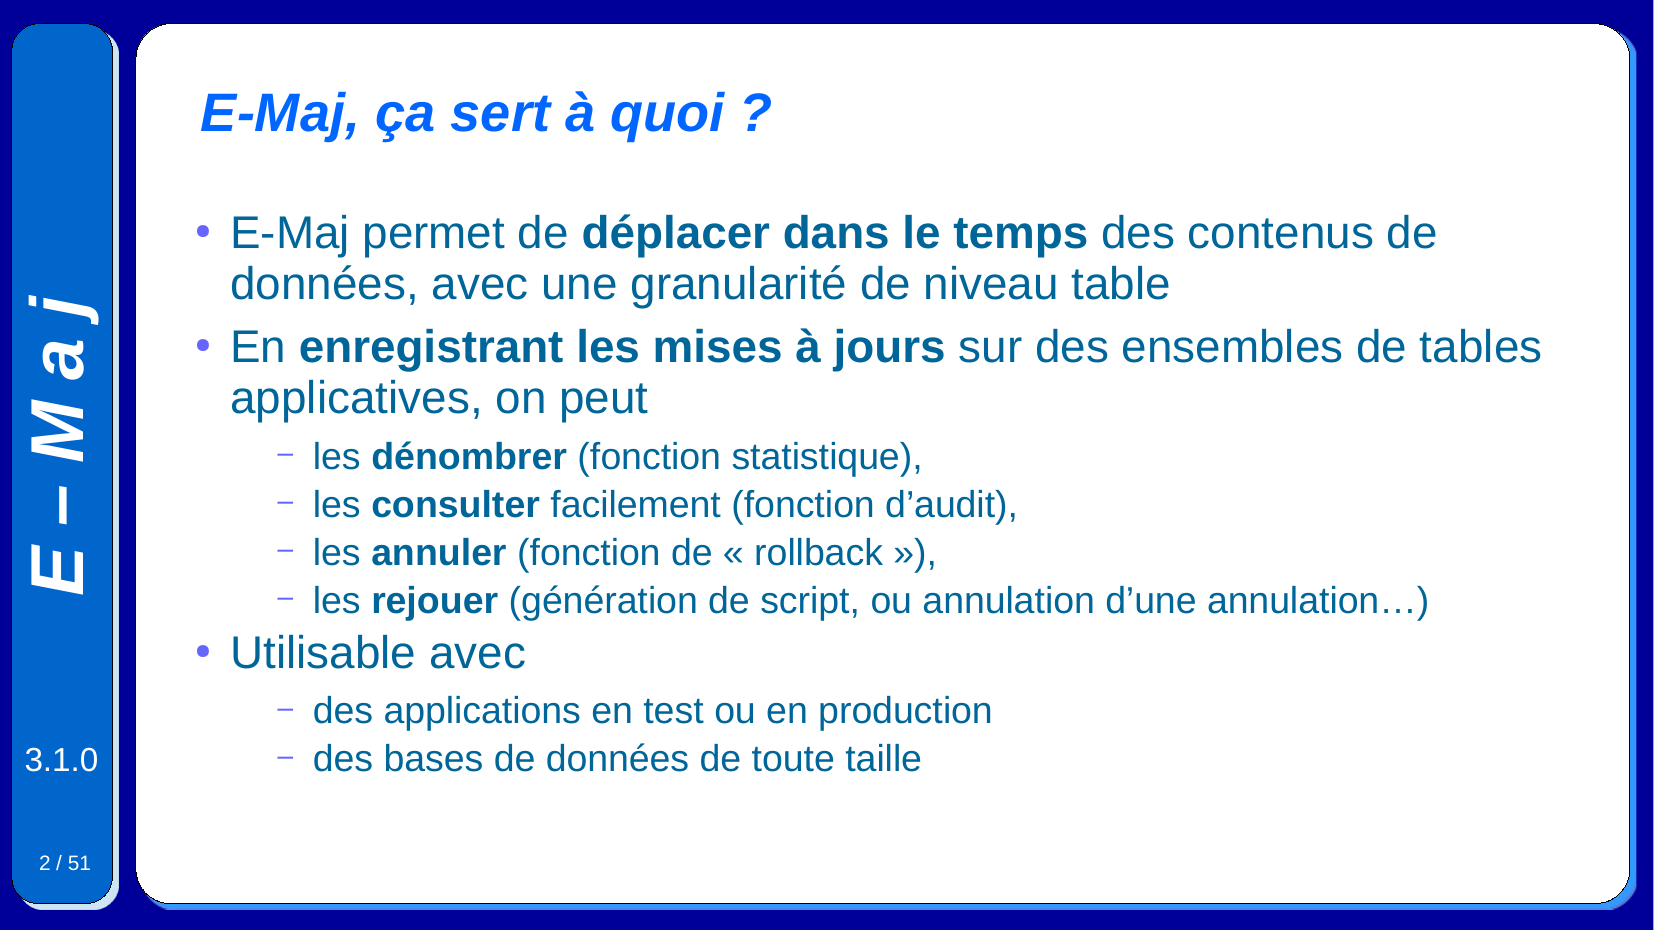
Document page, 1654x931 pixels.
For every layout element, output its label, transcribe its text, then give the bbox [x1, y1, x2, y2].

title E-Maj, ça sert à quoi ? [200, 34, 1575, 191]
list E-Maj permet de déplacer dans le temps des contenus de données, avec une granularité de niveau table En enregistrant les mises à jours sur des ensembles de tables applicatives, on peut les dénombrer (fonction statistique), les consulter facilement (fonction d’audit), les annuler (fonction de « rollback »), les rejouer (génération de script, ou annulation d’une annulation…) Utilisable avec des applications en test ou en production des bases de données de toute taille [177, 206, 1587, 886]
